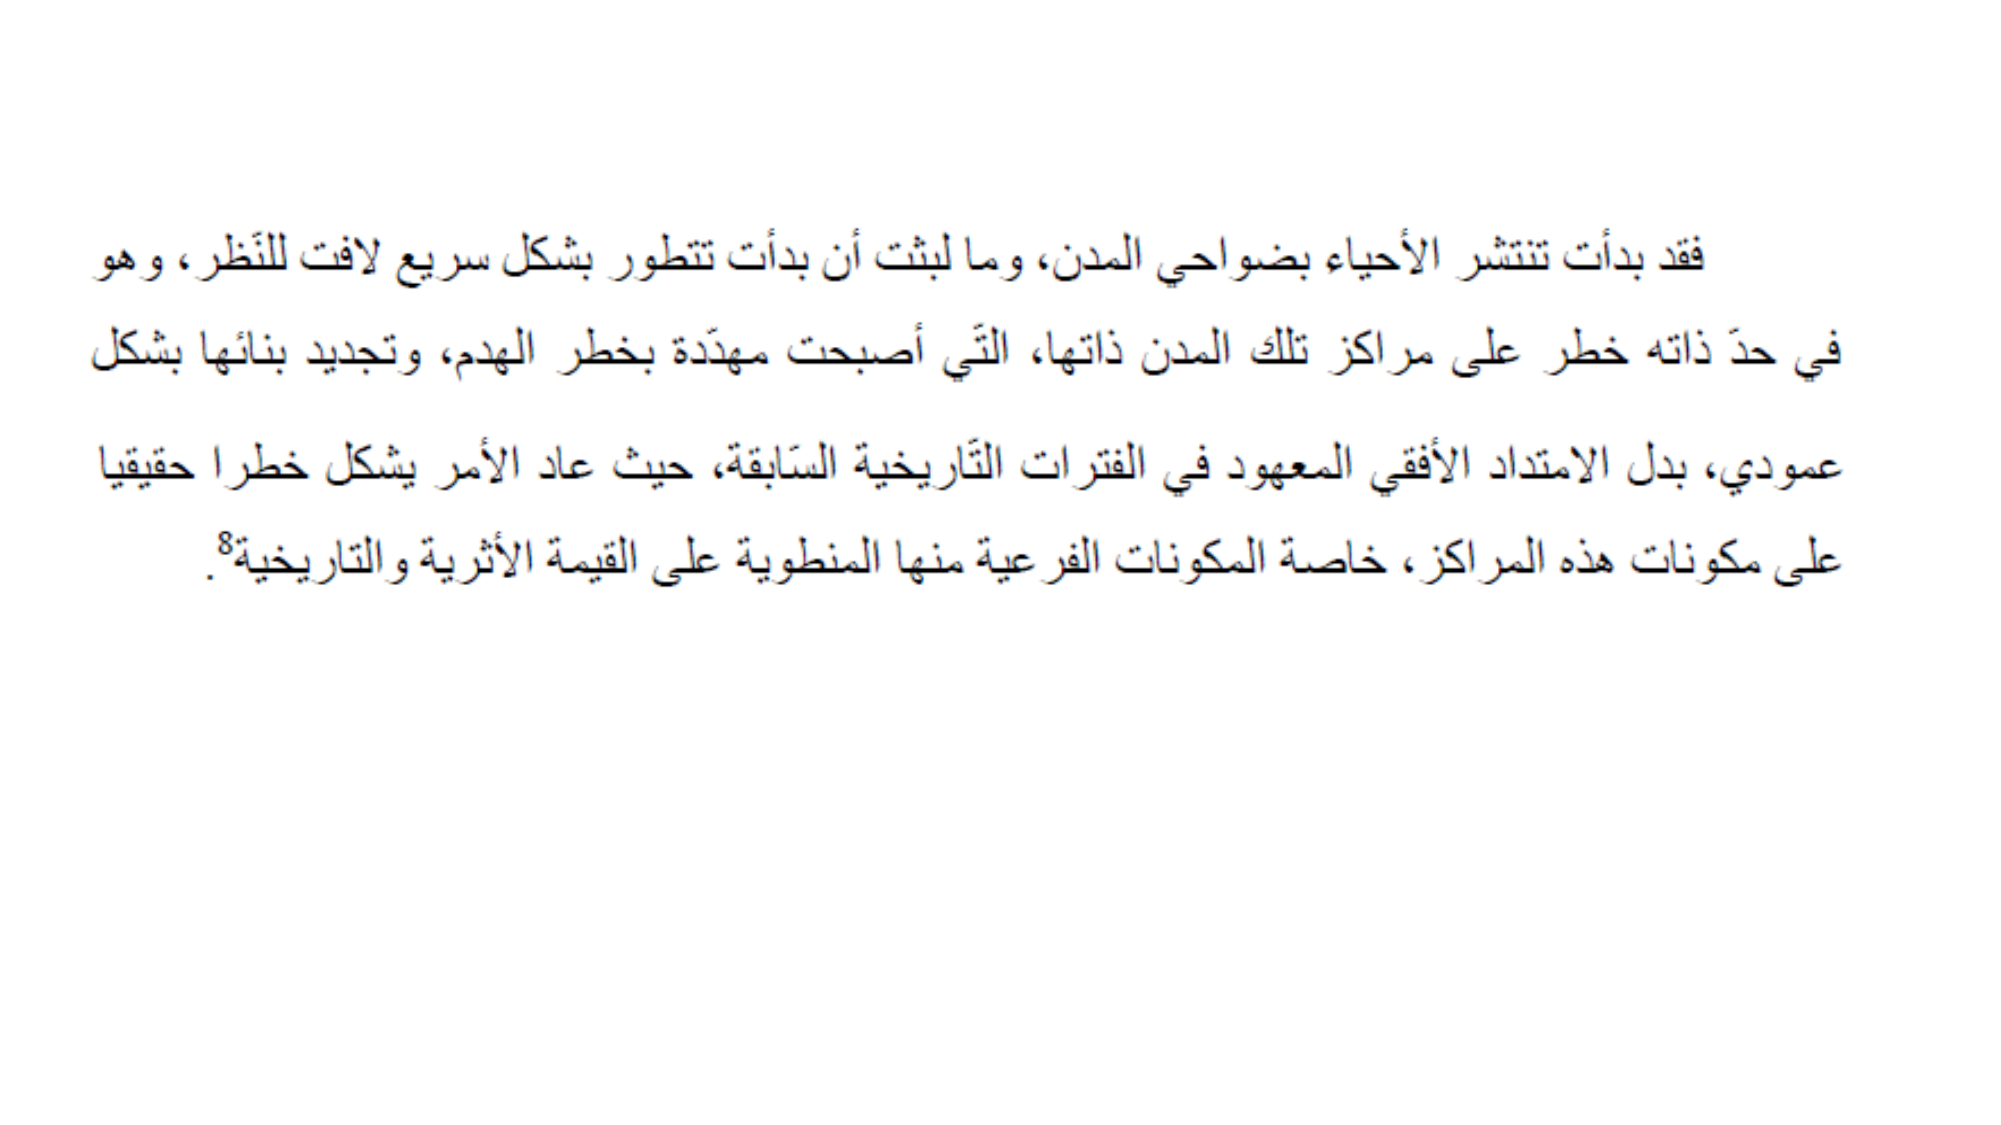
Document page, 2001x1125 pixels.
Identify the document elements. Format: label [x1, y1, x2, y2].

picture [67, 206, 1896, 621]
